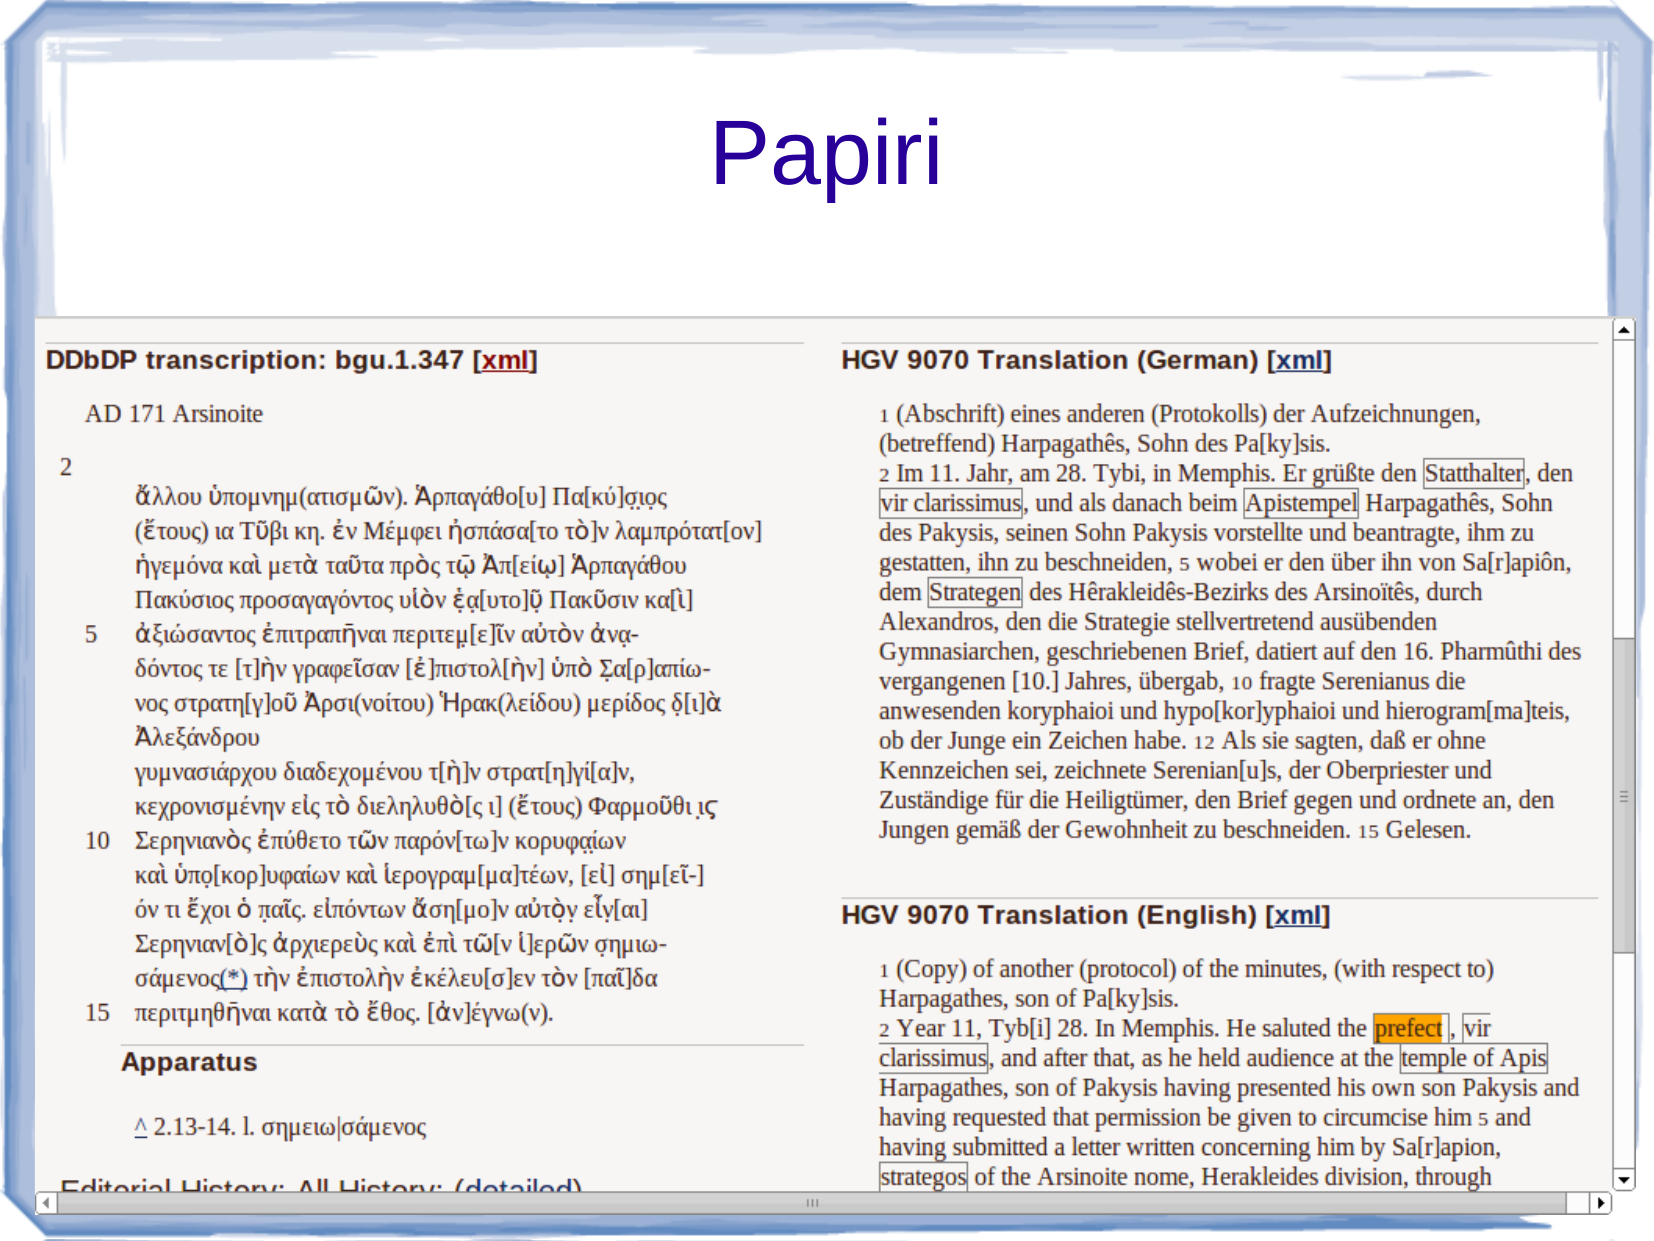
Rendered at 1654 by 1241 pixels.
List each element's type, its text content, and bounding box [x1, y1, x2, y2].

title Papiri [82, 49, 1571, 257]
picture [0, 0, 1654, 1241]
